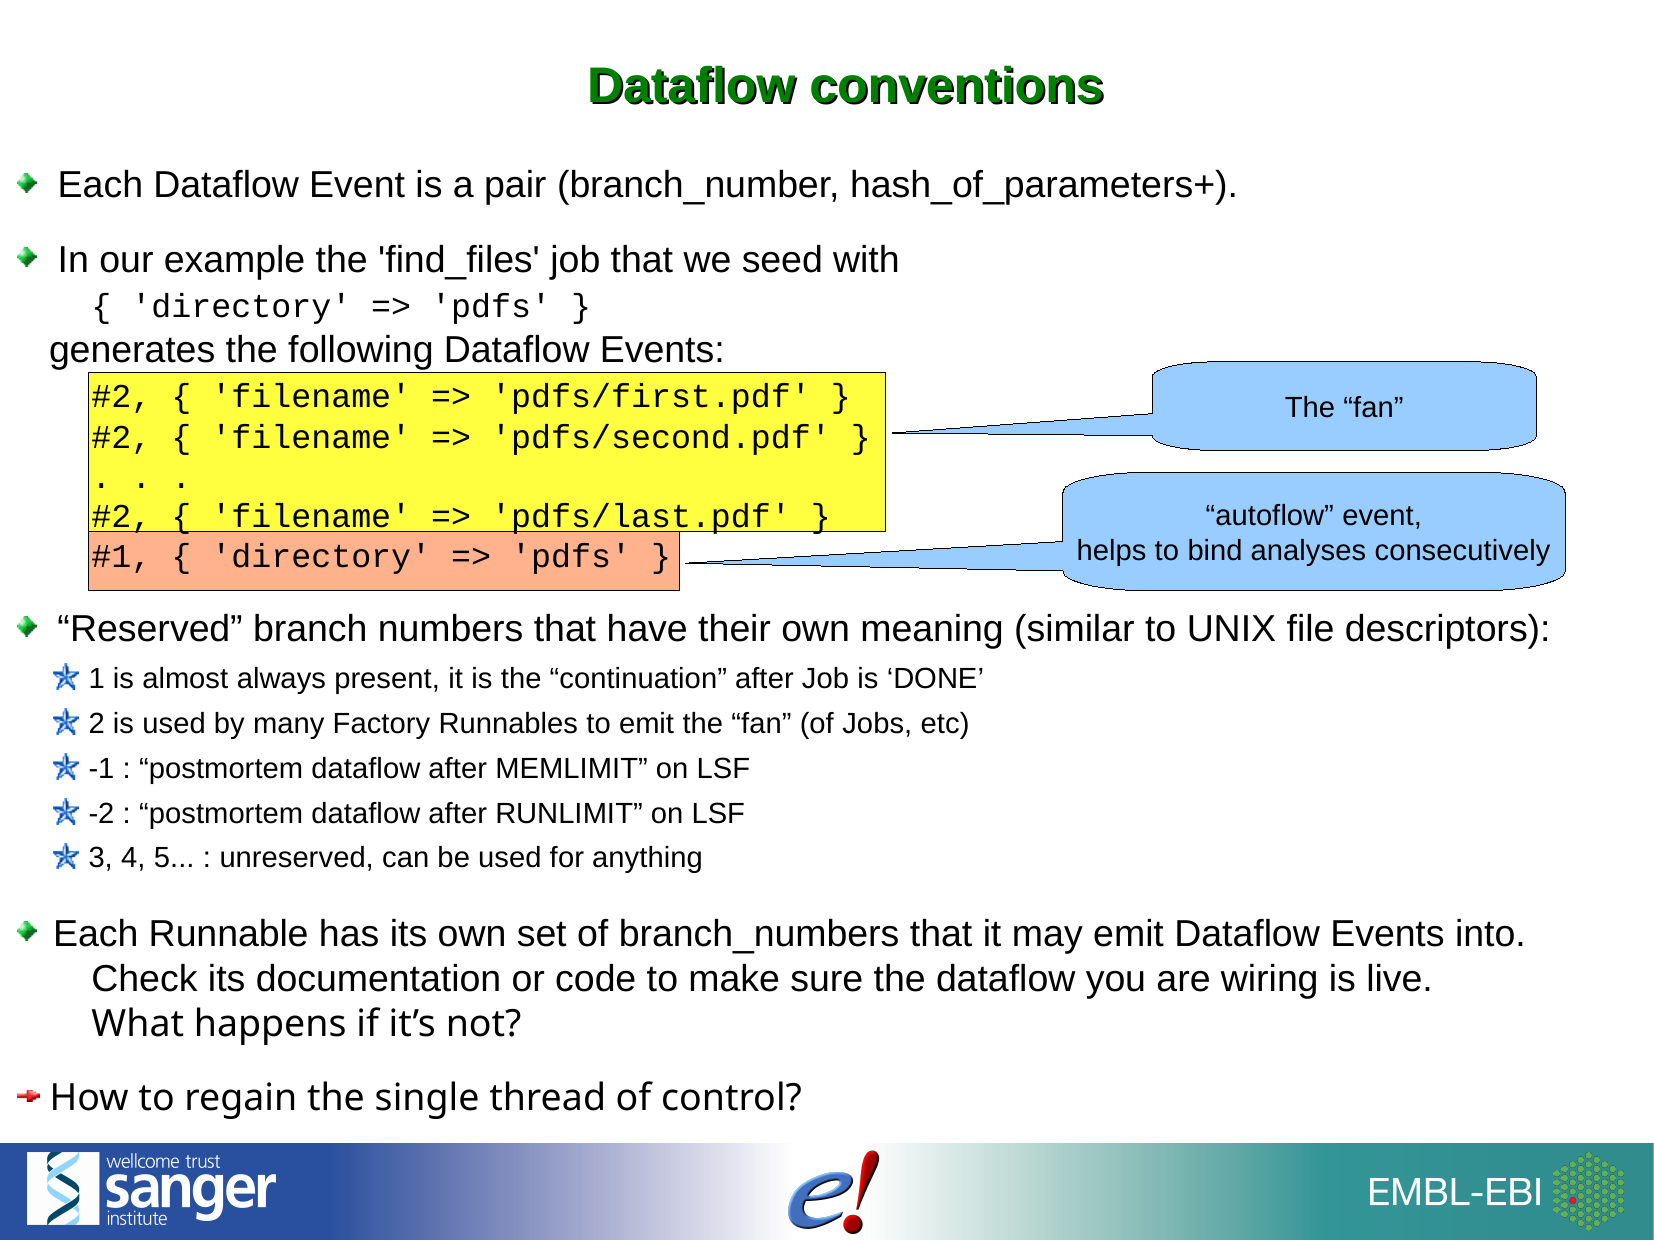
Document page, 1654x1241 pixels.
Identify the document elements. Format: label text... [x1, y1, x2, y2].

picture [0, 1143, 1654, 1240]
title Dataflow conventions [82, 23, 1571, 128]
text_box “autoflow” event, helps to bind analyses consecutively [685, 472, 1566, 591]
list Each Dataflow Event is a pair (branch_number, hash_of_parameters+). In our example the 'find_files' job that we seed with { 'directory' => 'pdfs' } generates the following Dataflow Events: #2, { 'filename' => 'pdfs/first.pdf' } #2, { 'filename' => 'pdfs/second.pdf' } . . . #2, { 'filename' => 'pdfs/last.pdf' } #1, { 'directory' => 'pdfs' } “Reserved” branch numbers that have their own meaning (similar to UNIX file descriptors): 1 is almost always present, it is the “continuation” after Job is ‘DONE’ 2 is used by many Factory Runnables to emit the “fan” (of Jobs, etc) -1 : “postmortem dataflow after MEMLIMIT” on LSF -2 : “postmortem dataflow after RUNLIMIT” on LSF 3, 4, 5... : unreserved, can be used for anything Each Runnable has its own set of branch_numbers that it may emit Dataflow Events into. Check its documentation or code to make sure the dataflow you are wiring is live. What happens if it’s not? How to regain the single thread of control? [2, 145, 1615, 1134]
text_box The “fan” [892, 361, 1537, 451]
